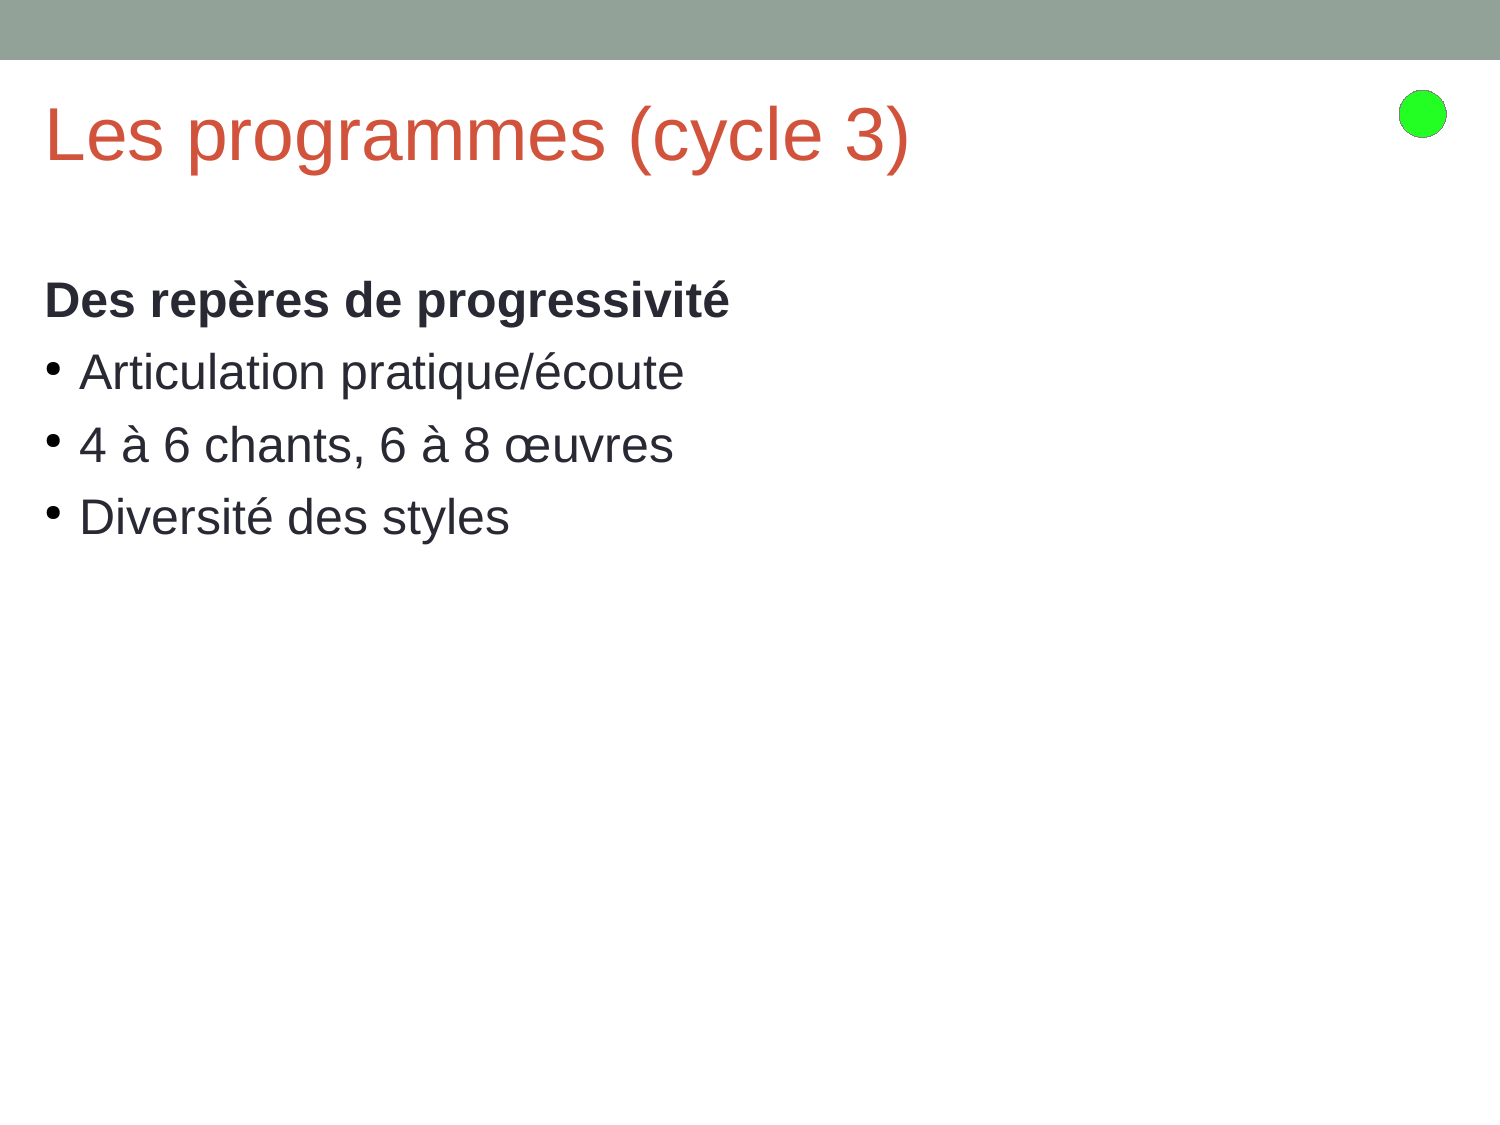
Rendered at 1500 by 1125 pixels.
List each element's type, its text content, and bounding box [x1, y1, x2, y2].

title Les programmes (cycle 3) [29, 78, 1459, 161]
list Des repères de progressivité Articulation pratique/écoute 4 à 6 chants, 6 à 8 œuvres Diversité des styles [29, 187, 1459, 1083]
